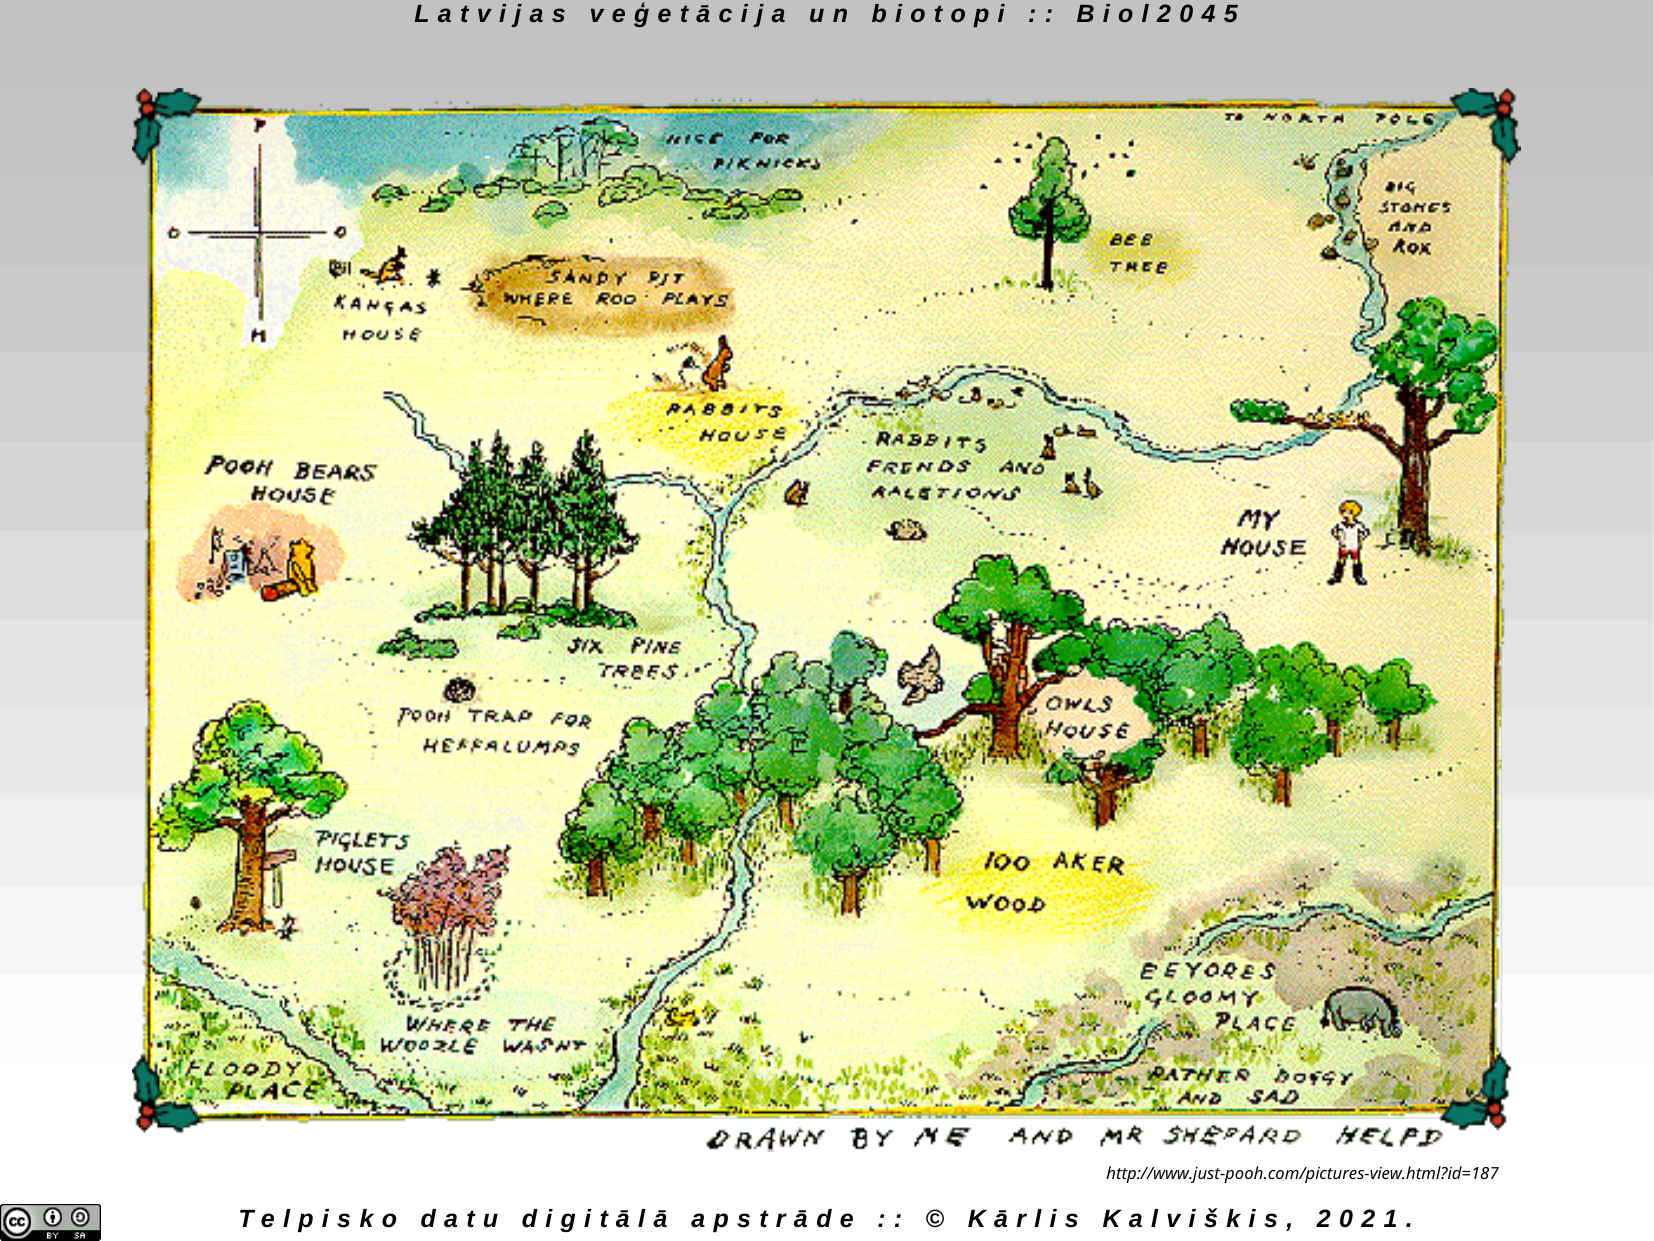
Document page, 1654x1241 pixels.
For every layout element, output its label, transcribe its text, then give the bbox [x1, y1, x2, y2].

picture [0, 0, 1654, 1241]
text_box http://www.just-pooh.com/pictures-view.html?id=187 [1099, 1165, 1500, 1186]
